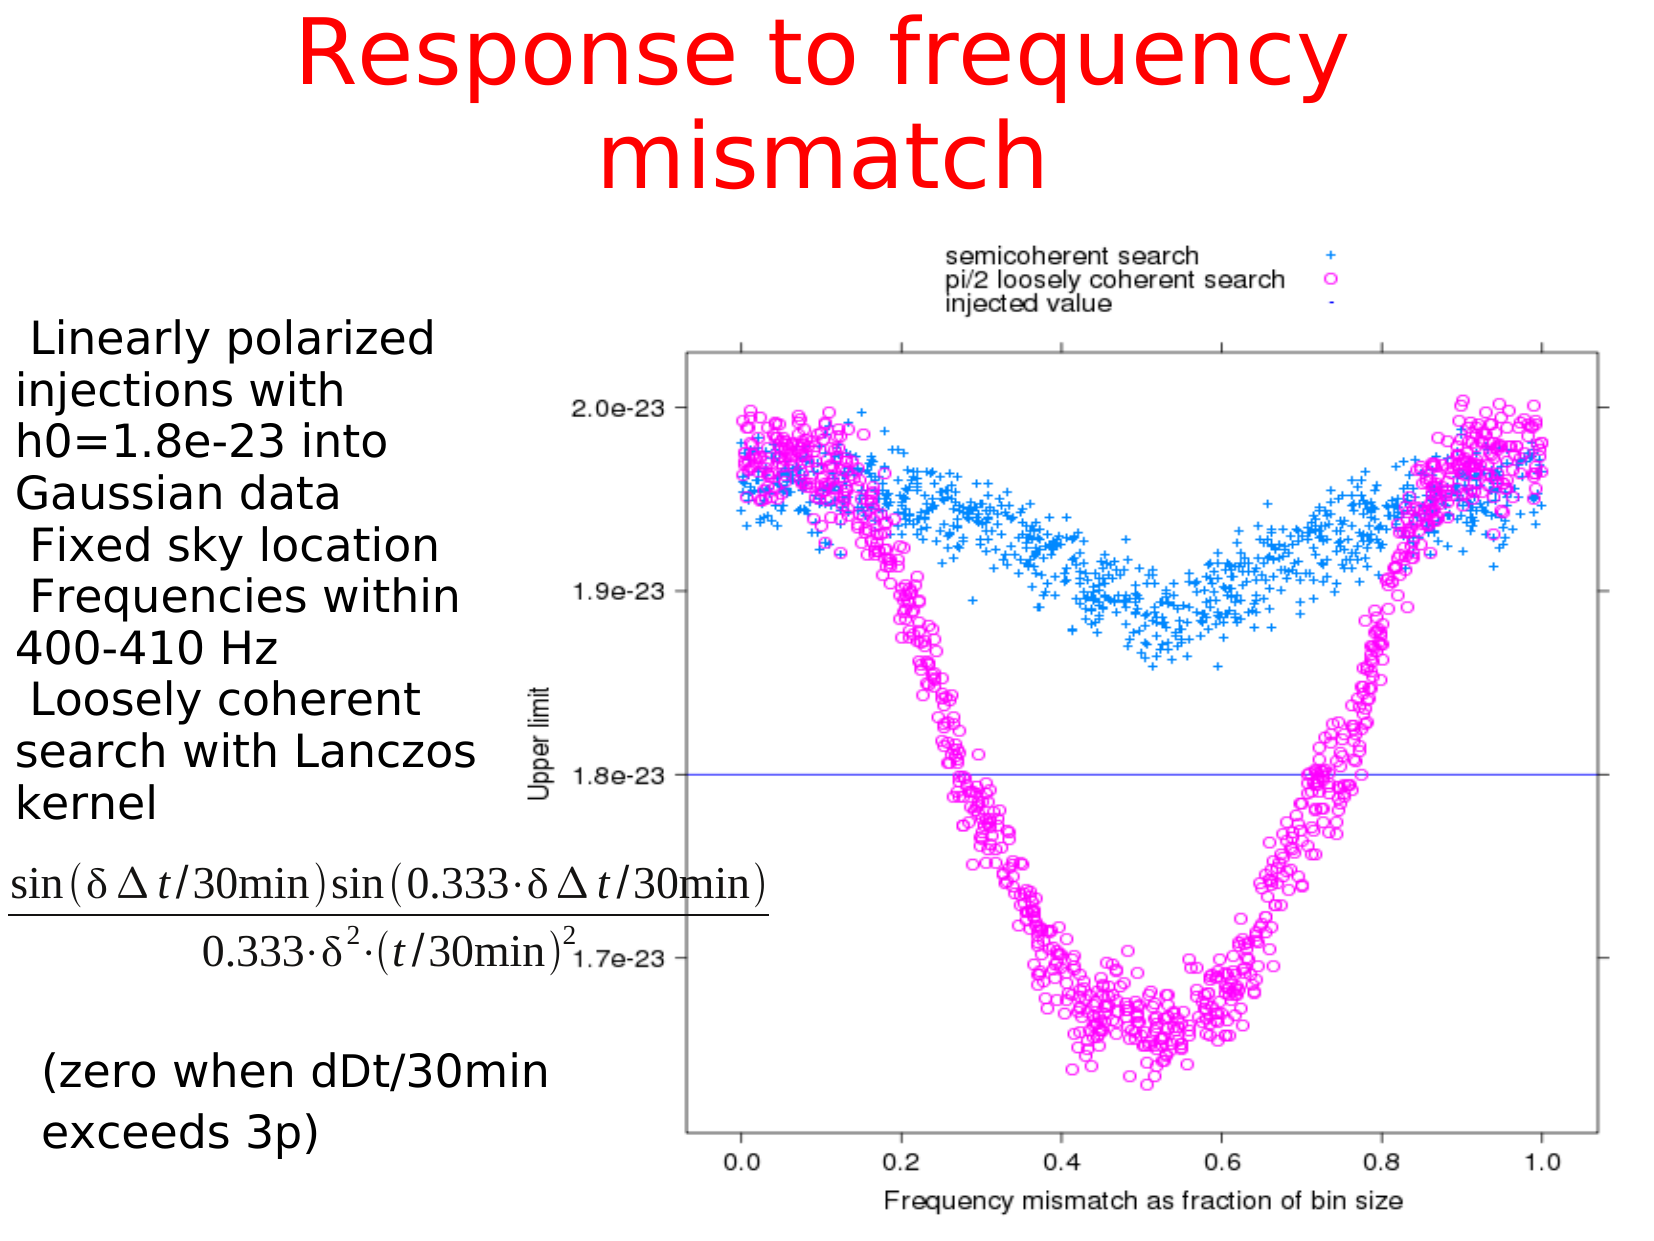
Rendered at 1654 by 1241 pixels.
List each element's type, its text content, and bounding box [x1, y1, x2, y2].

text_box (zero when dDt/30min exceeds 3p) [26, 1031, 655, 1157]
text_box Linearly polarized injections with h0=1.8e-23 into Gaussian data Fixed sky location Frequencies within 400-410 Hz Loosely coherent search with Lanczos kernel [0, 305, 518, 856]
picture [505, 224, 1654, 1241]
chart [0, 856, 777, 980]
title Response to frequency mismatch [79, 0, 1568, 211]
